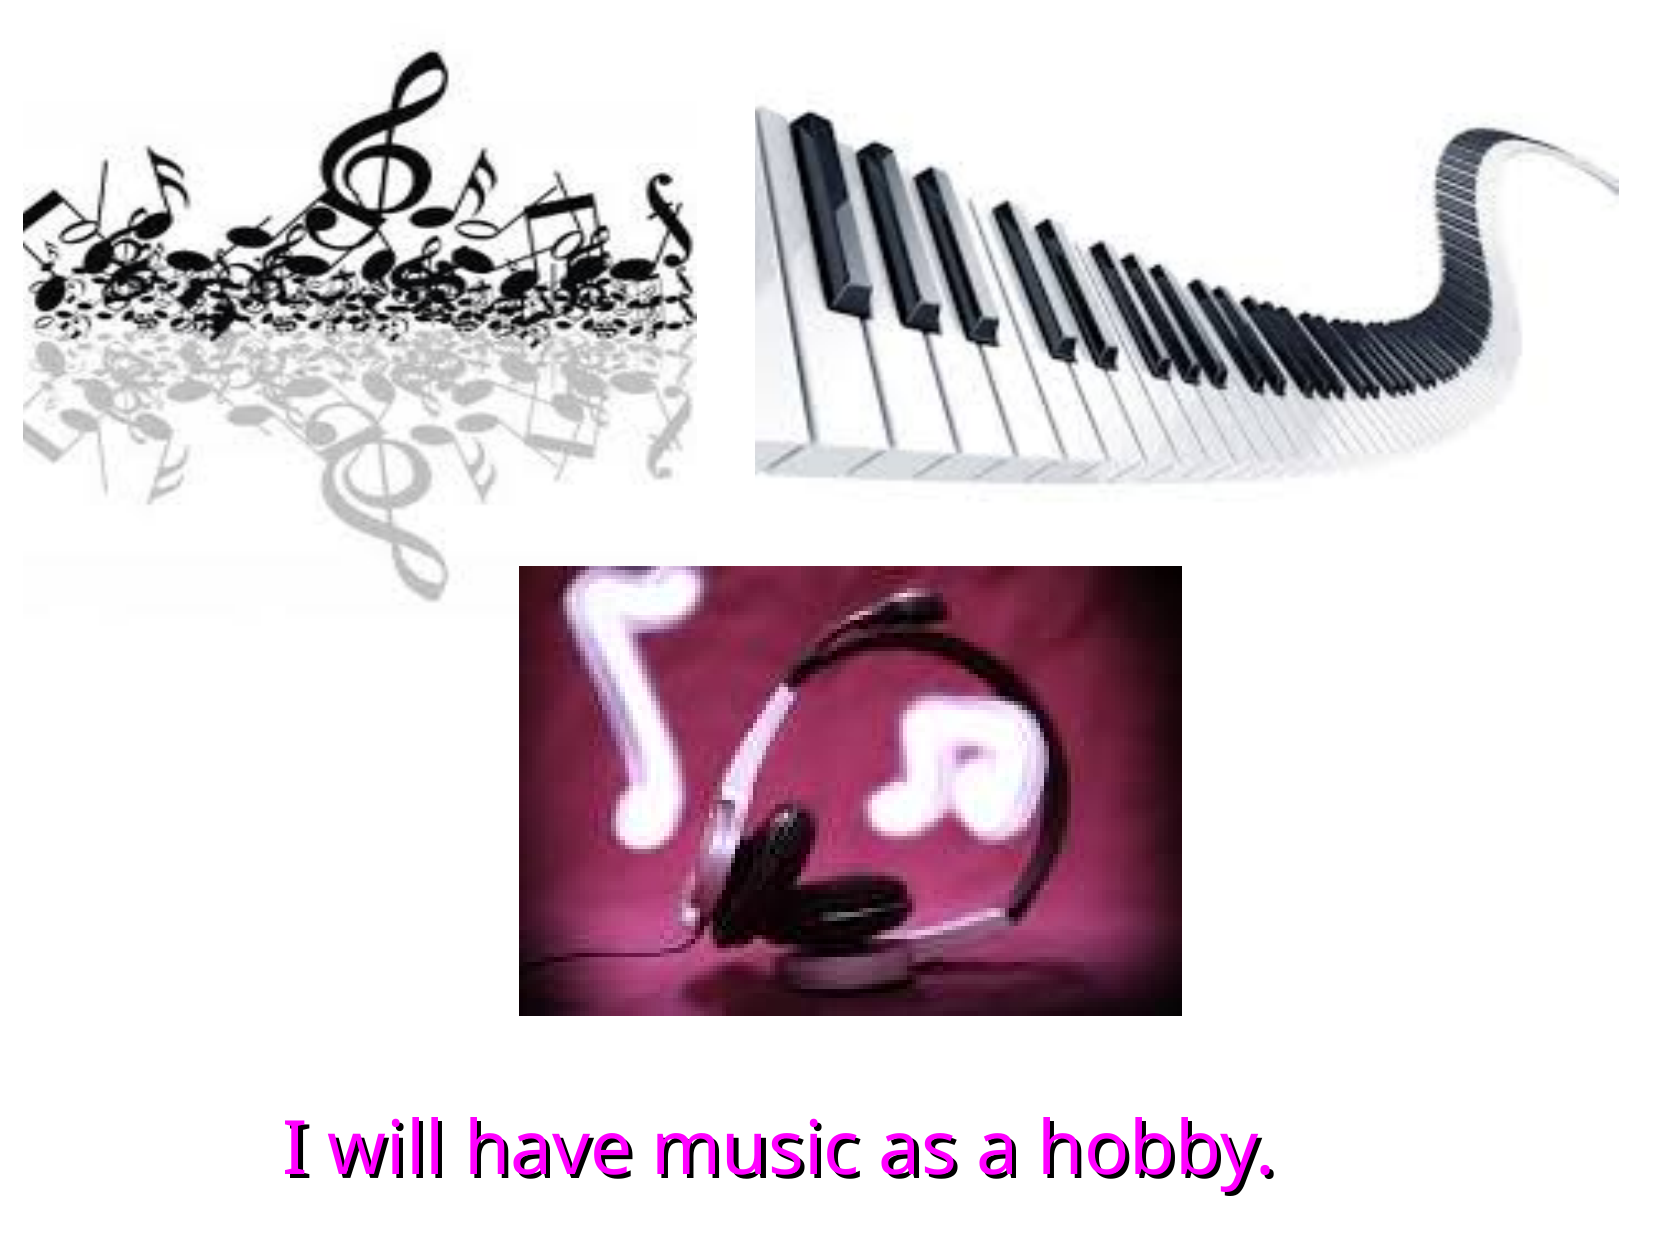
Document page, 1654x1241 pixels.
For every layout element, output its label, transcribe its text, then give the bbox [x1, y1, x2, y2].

picture [23, 17, 1619, 1016]
text_box I will have music as a hobby. [106, 1086, 1453, 1206]
